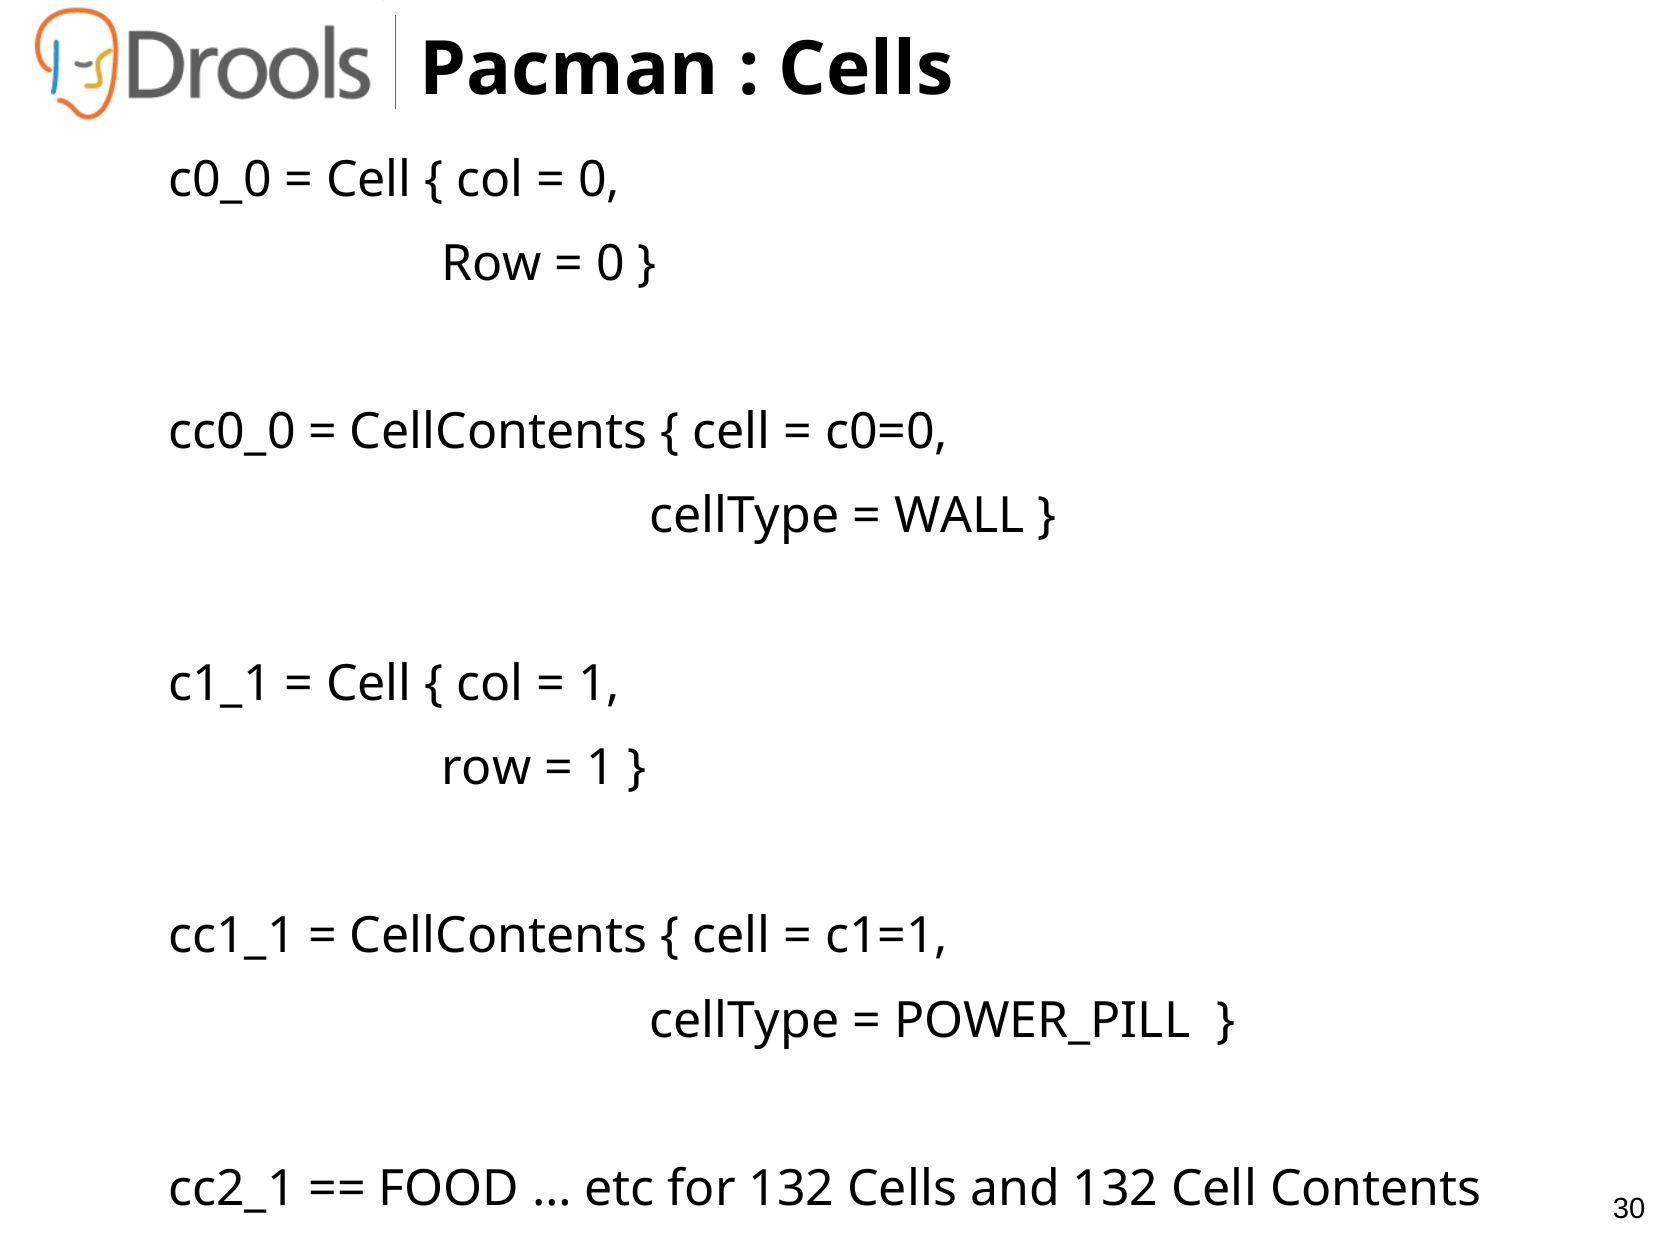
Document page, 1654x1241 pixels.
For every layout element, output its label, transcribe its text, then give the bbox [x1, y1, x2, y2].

title Pacman : Cells [419, 12, 1630, 118]
list c0_0 = Cell { col = 0, Row = 0 } cc0_0 = CellContents { cell = c0=0, cellType = WALL } c1_1 = Cell { col = 1, row = 1 } cc1_1 = CellContents { cell = c1=1, cellType = POWER_PILL } cc2_1 == FOOD … etc for 132 Cells and 132 Cell Contents [168, 142, 1603, 1145]
picture [29, 0, 384, 126]
